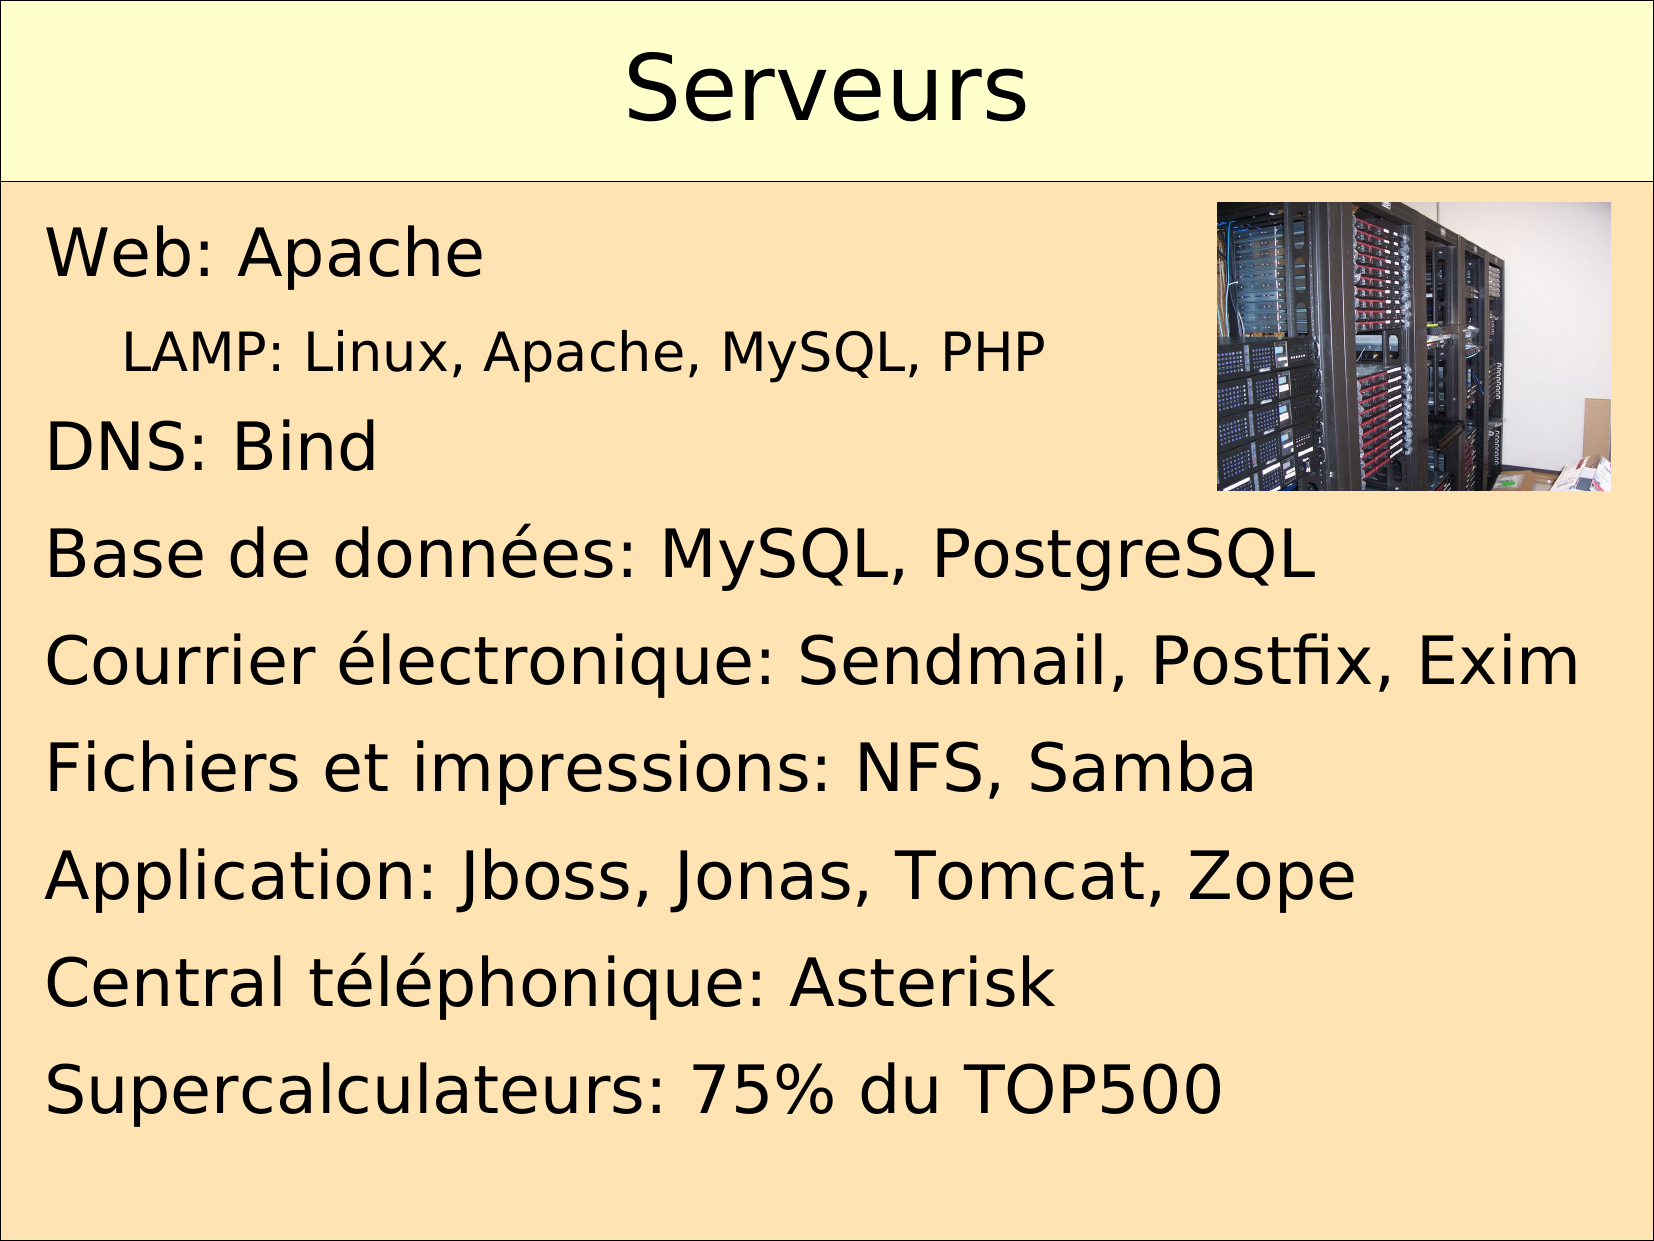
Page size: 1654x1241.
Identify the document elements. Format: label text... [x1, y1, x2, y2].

picture [1217, 202, 1611, 491]
list Web: Apache LAMP: Linux, Apache, MySQL, PHP DNS: Bind Base de données: MySQL, PostgreSQL Courrier électronique: Sendmail, Postfix, Exim Fichiers et impressions: NFS, Samba Application: Jboss, Jonas, Tomcat, Zope Central téléphonique: Asterisk Supercalculateurs: 75% du TOP500 [26, 214, 1631, 1208]
title Serveurs [0, 7, 1654, 169]
